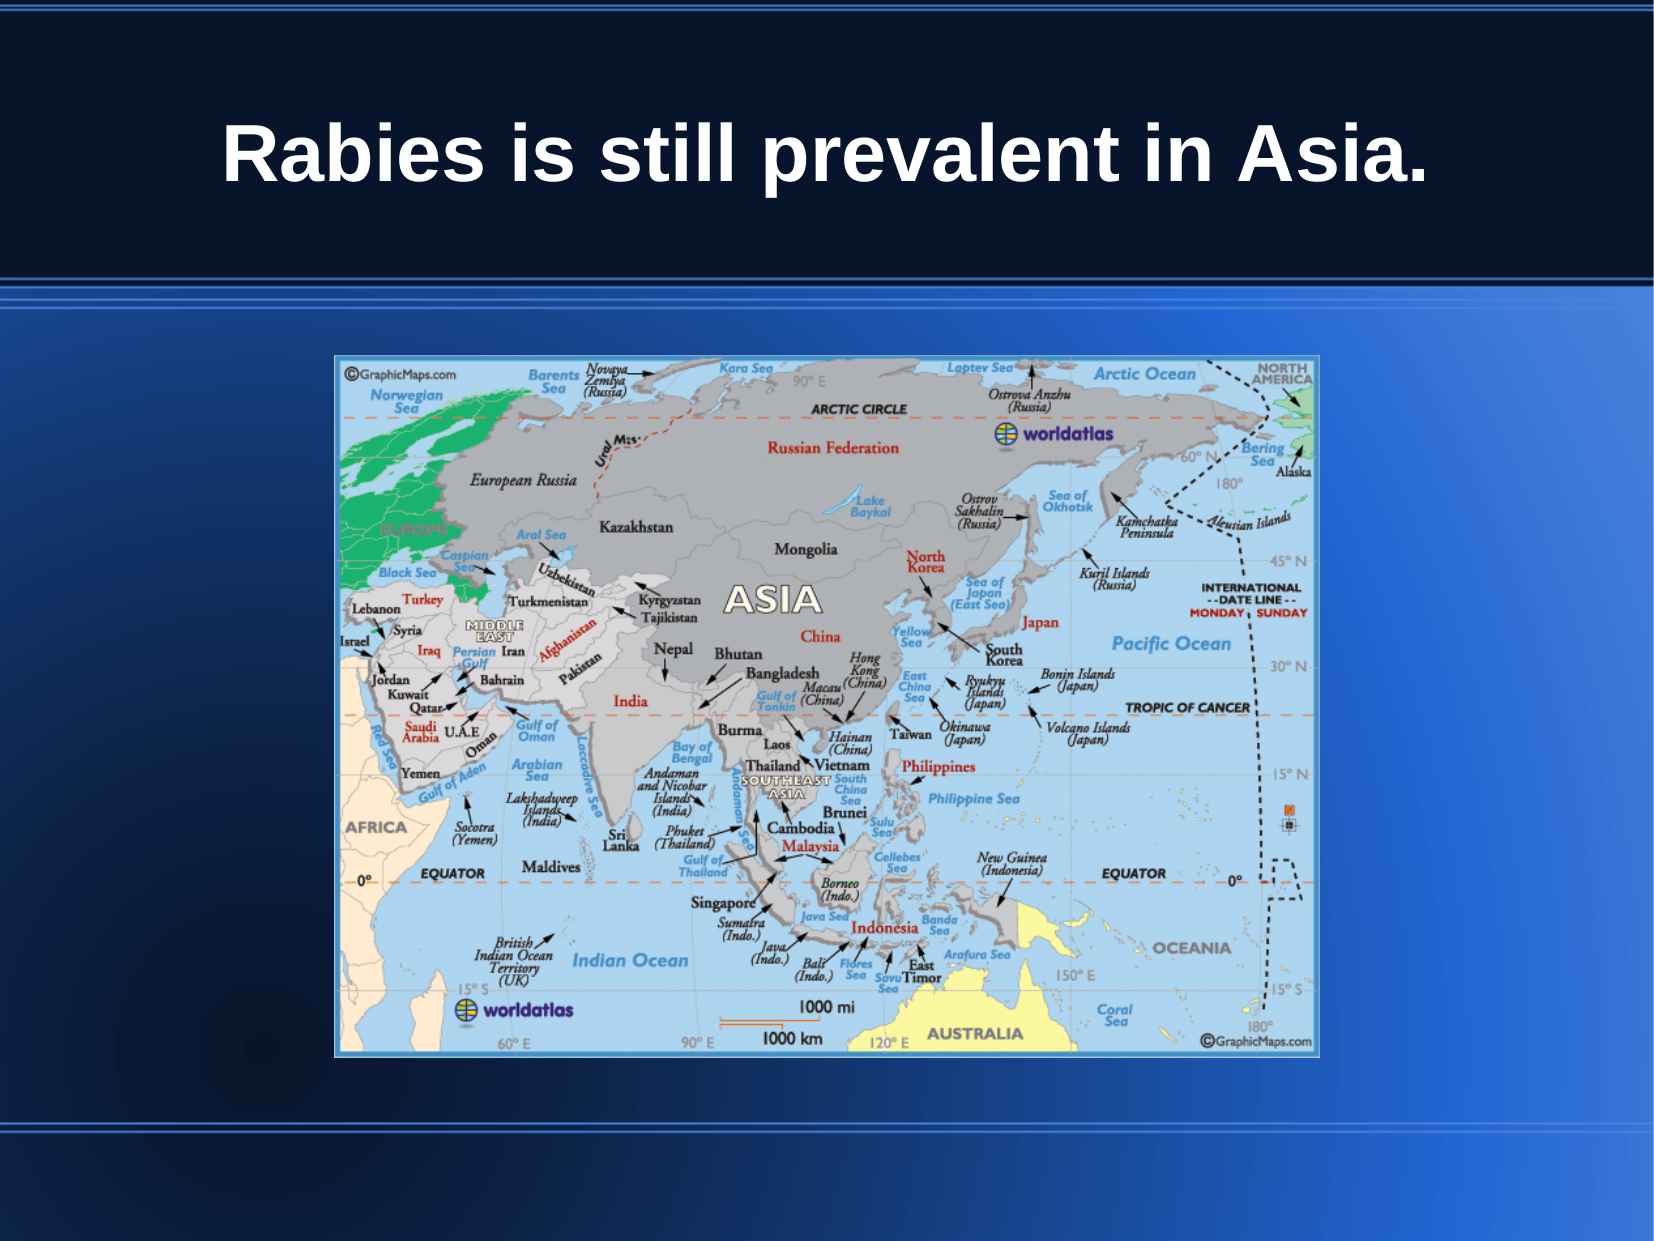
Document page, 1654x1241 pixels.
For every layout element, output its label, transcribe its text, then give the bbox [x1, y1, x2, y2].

picture [0, 0, 1654, 1241]
title Rabies is still prevalent in Asia. [82, 49, 1571, 257]
